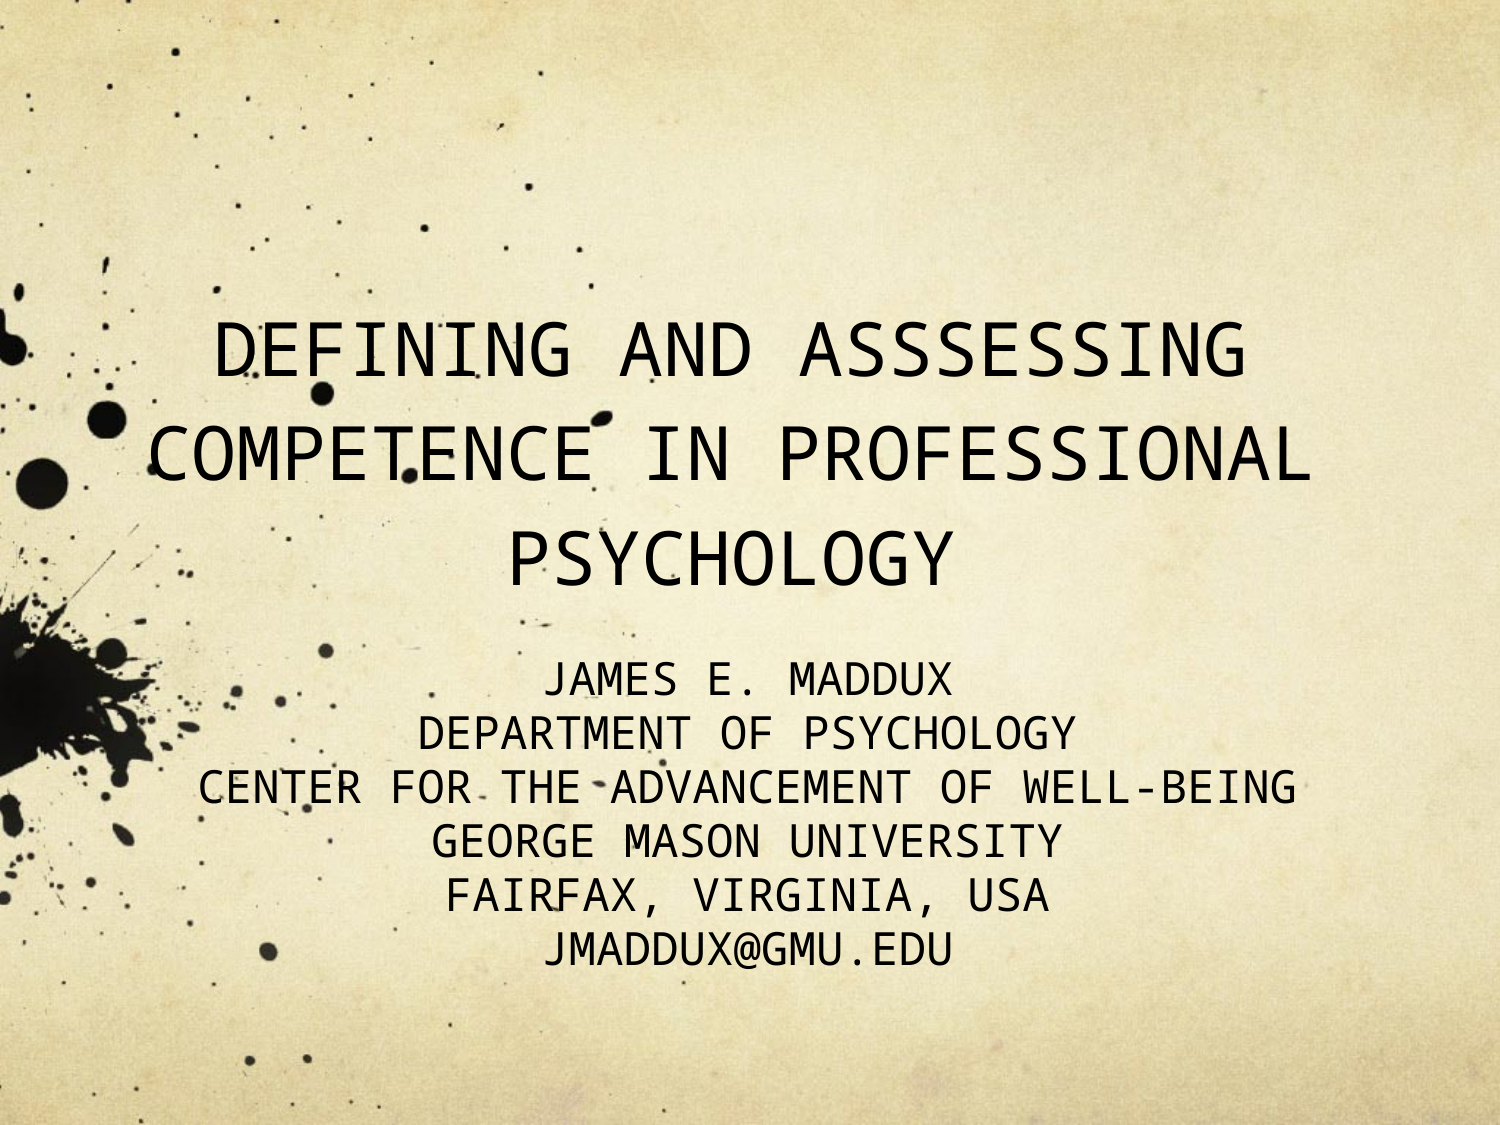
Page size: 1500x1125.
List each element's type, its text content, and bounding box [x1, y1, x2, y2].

text_box JAMES E. MADDUX DEPARTMENT OF PSYCHOLOGY CENTER FOR THE ADVANCEMENT OF WELL-BEING GEORGE MASON UNIVERSITY FAIRFAX, VIRGINIA, USA JMADDUX@GMU.EDU [75, 650, 1413, 1076]
title DEFINING AND ASSSESSING COMPETENCE IN PROFESSIONAL PSYCHOLOGY [74, 62, 1388, 601]
picture [0, 0, 1500, 1125]
